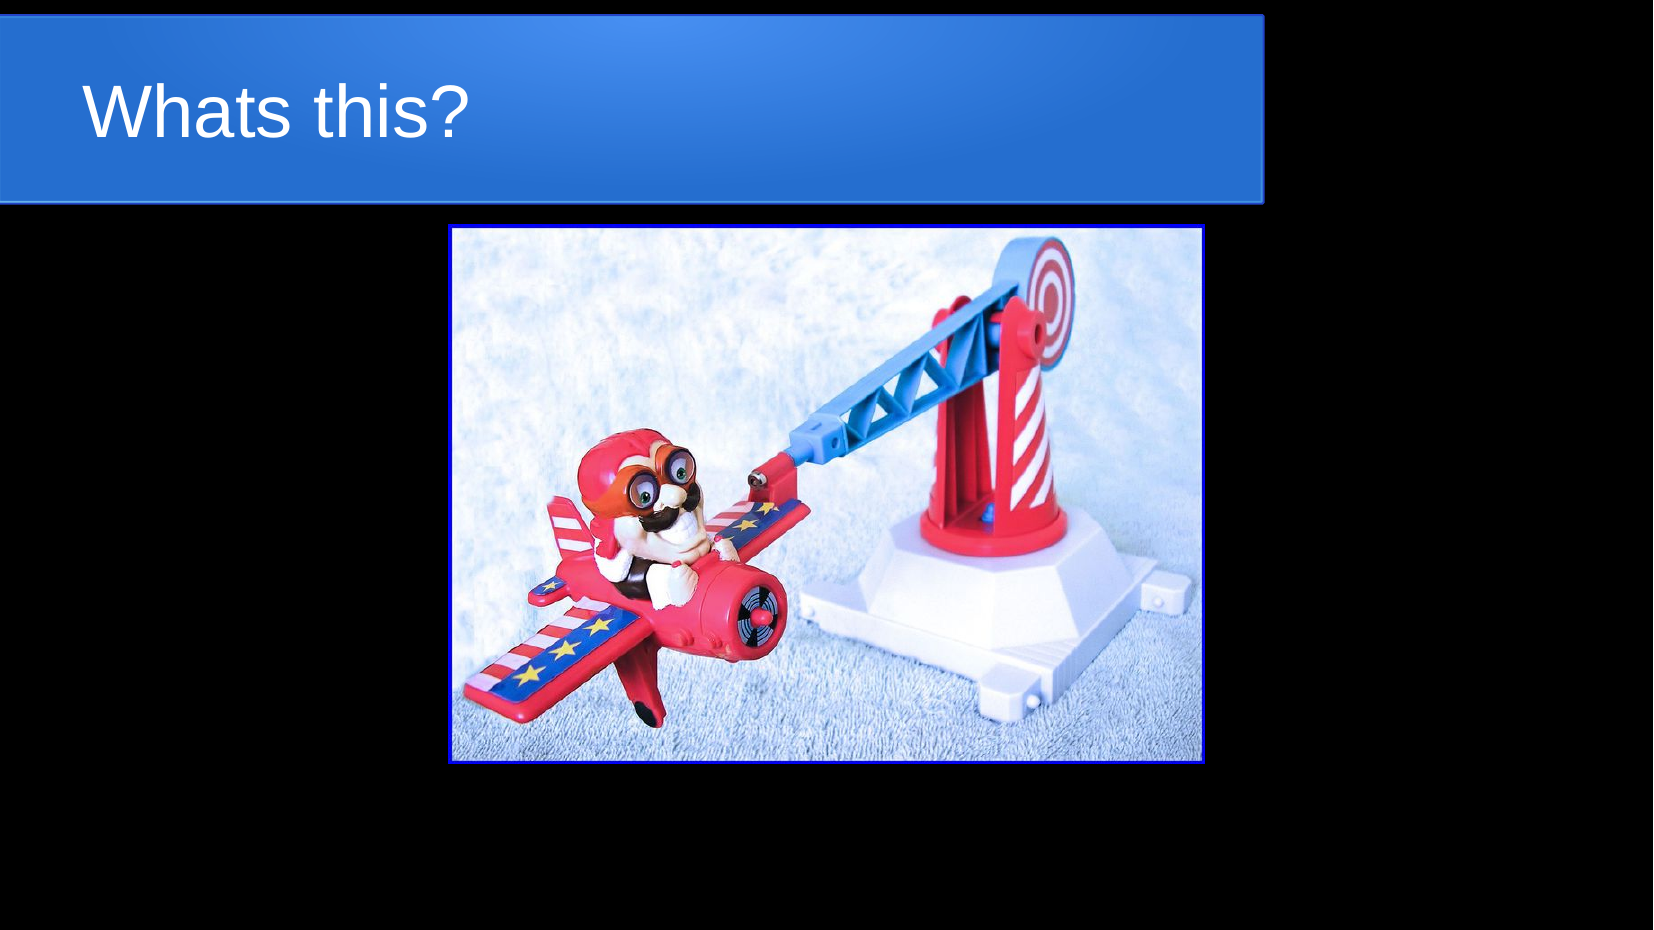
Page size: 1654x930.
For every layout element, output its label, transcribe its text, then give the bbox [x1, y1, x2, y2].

title Whats this? [82, 35, 1234, 189]
picture [448, 224, 1205, 764]
